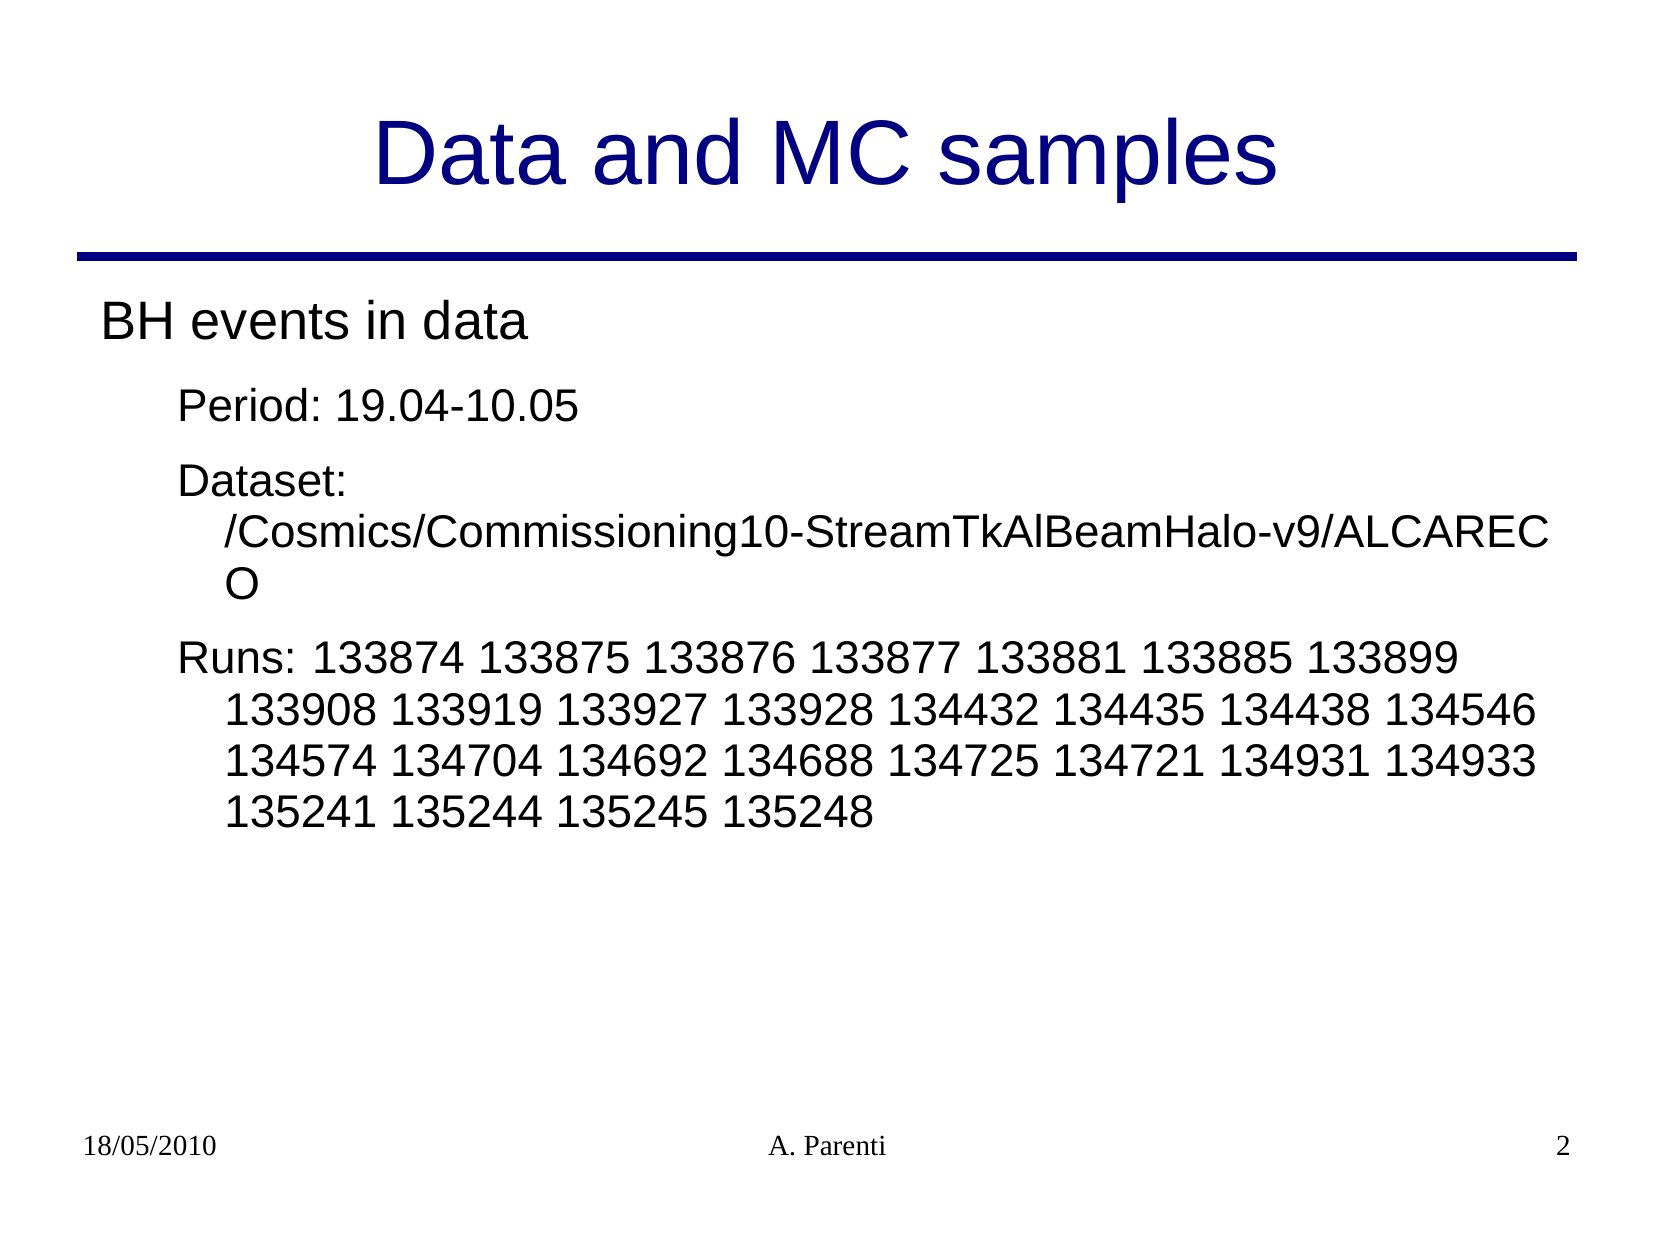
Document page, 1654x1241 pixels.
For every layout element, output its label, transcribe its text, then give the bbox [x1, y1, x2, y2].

title Data and MC samples [82, 49, 1571, 257]
list BH events in data Period: 19.04-10.05 Dataset: /Cosmics/Commissioning10-StreamTkAlBeamHalo-v9/ALCARECO Runs: 133874 133875 133876 133877 133881 133885 133899 133908 133919 133927 133928 134432 134435 134438 134546 134574 134704 134692 134688 134725 134721 134931 134933 135241 135244 135245 135248 [82, 290, 1571, 1109]
